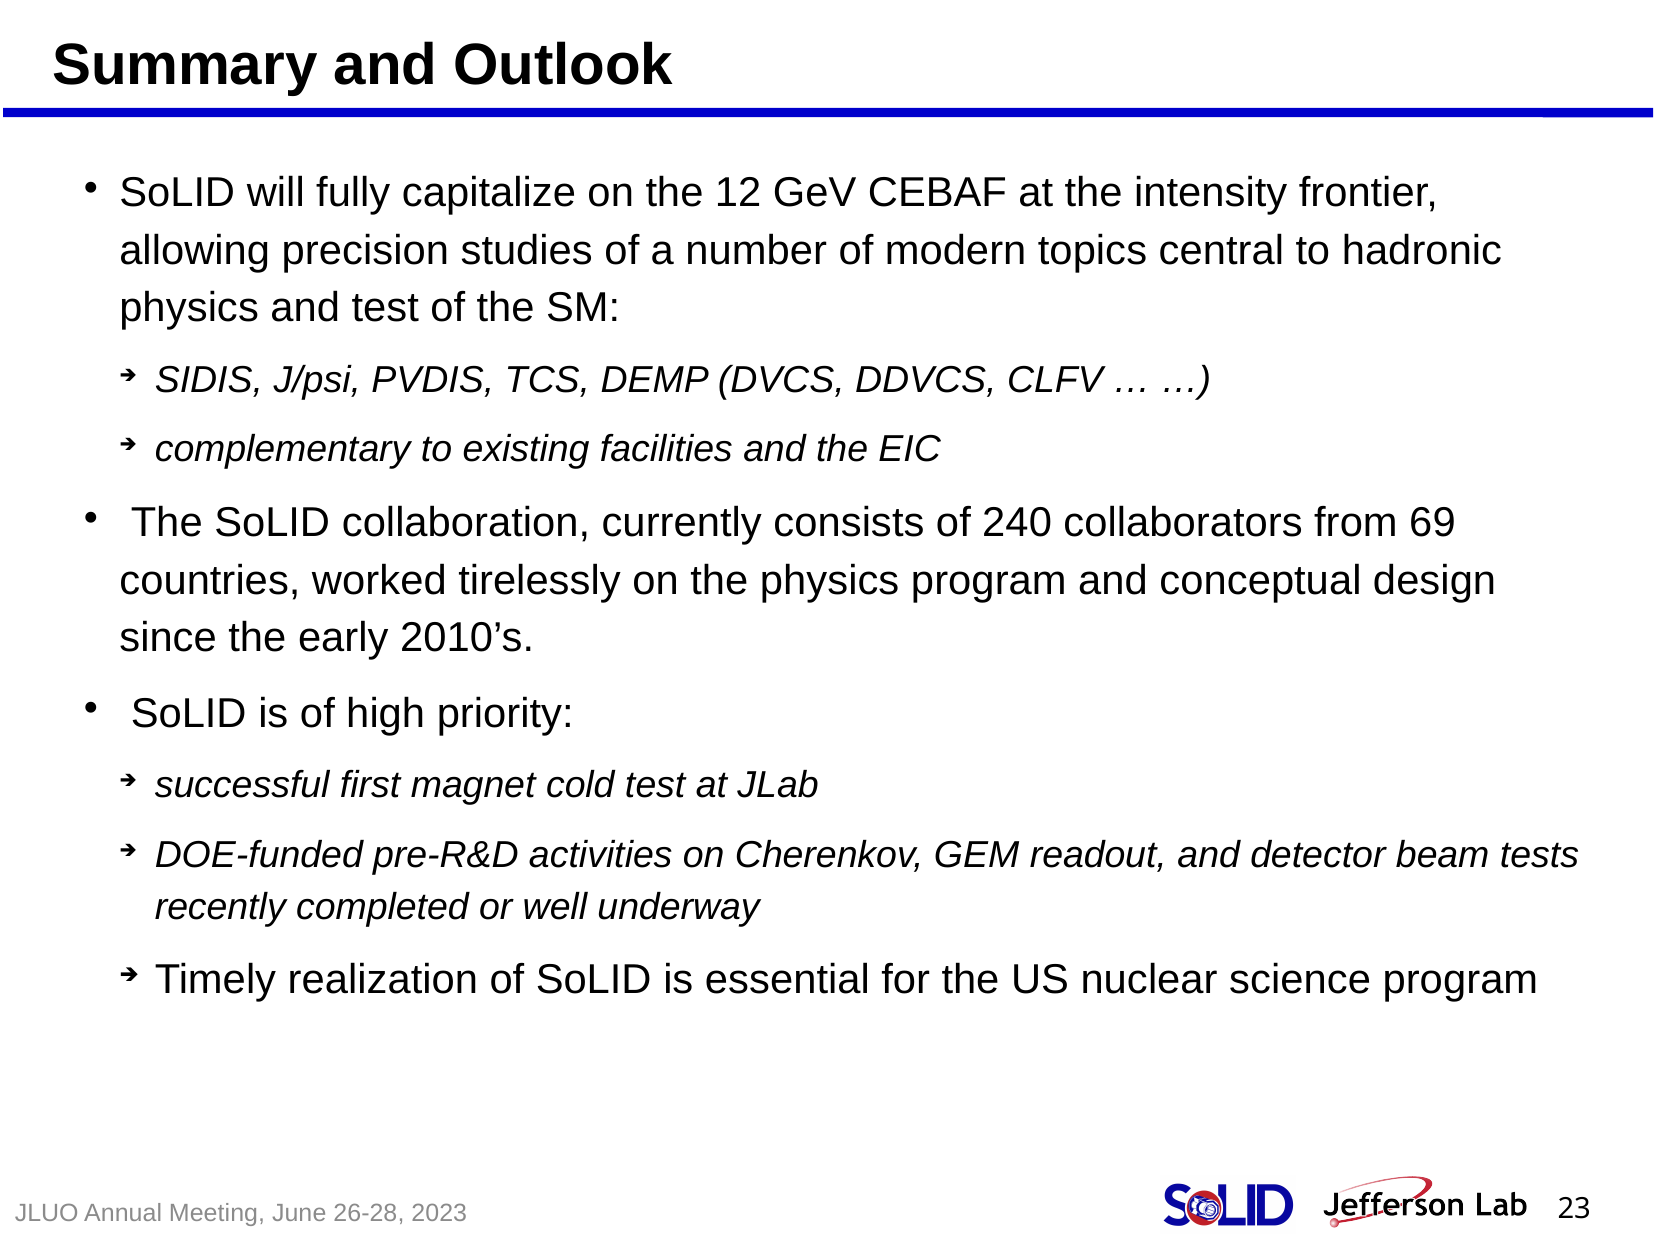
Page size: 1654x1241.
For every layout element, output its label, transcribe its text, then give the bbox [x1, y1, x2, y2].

text_box SoLID will fully capitalize on the 12 GeV CEBAF at the intensity frontier, allowing precision studies of a number of modern topics central to hadronic physics and test of the SM: SIDIS, J/psi, PVDIS, TCS, DEMP (DVCS, DDVCS, CLFV … …) complementary to existing facilities and the EIC The SoLID collaboration, currently consists of 240 collaborators from 69 countries, worked tirelessly on the physics program and conceptual design since the early 2010’s. SoLID is of high priority: successful first magnet cold test at JLab DOE-funded pre-R&D activities on Cherenkov, GEM readout, and detector beam tests recently completed or well underway Timely realization of SoLID is essential for the US nuclear science program [69, 150, 1613, 1050]
picture [1321, 1168, 1540, 1239]
text_box Summary and Outlook [37, 18, 1613, 94]
picture [1160, 1175, 1296, 1234]
